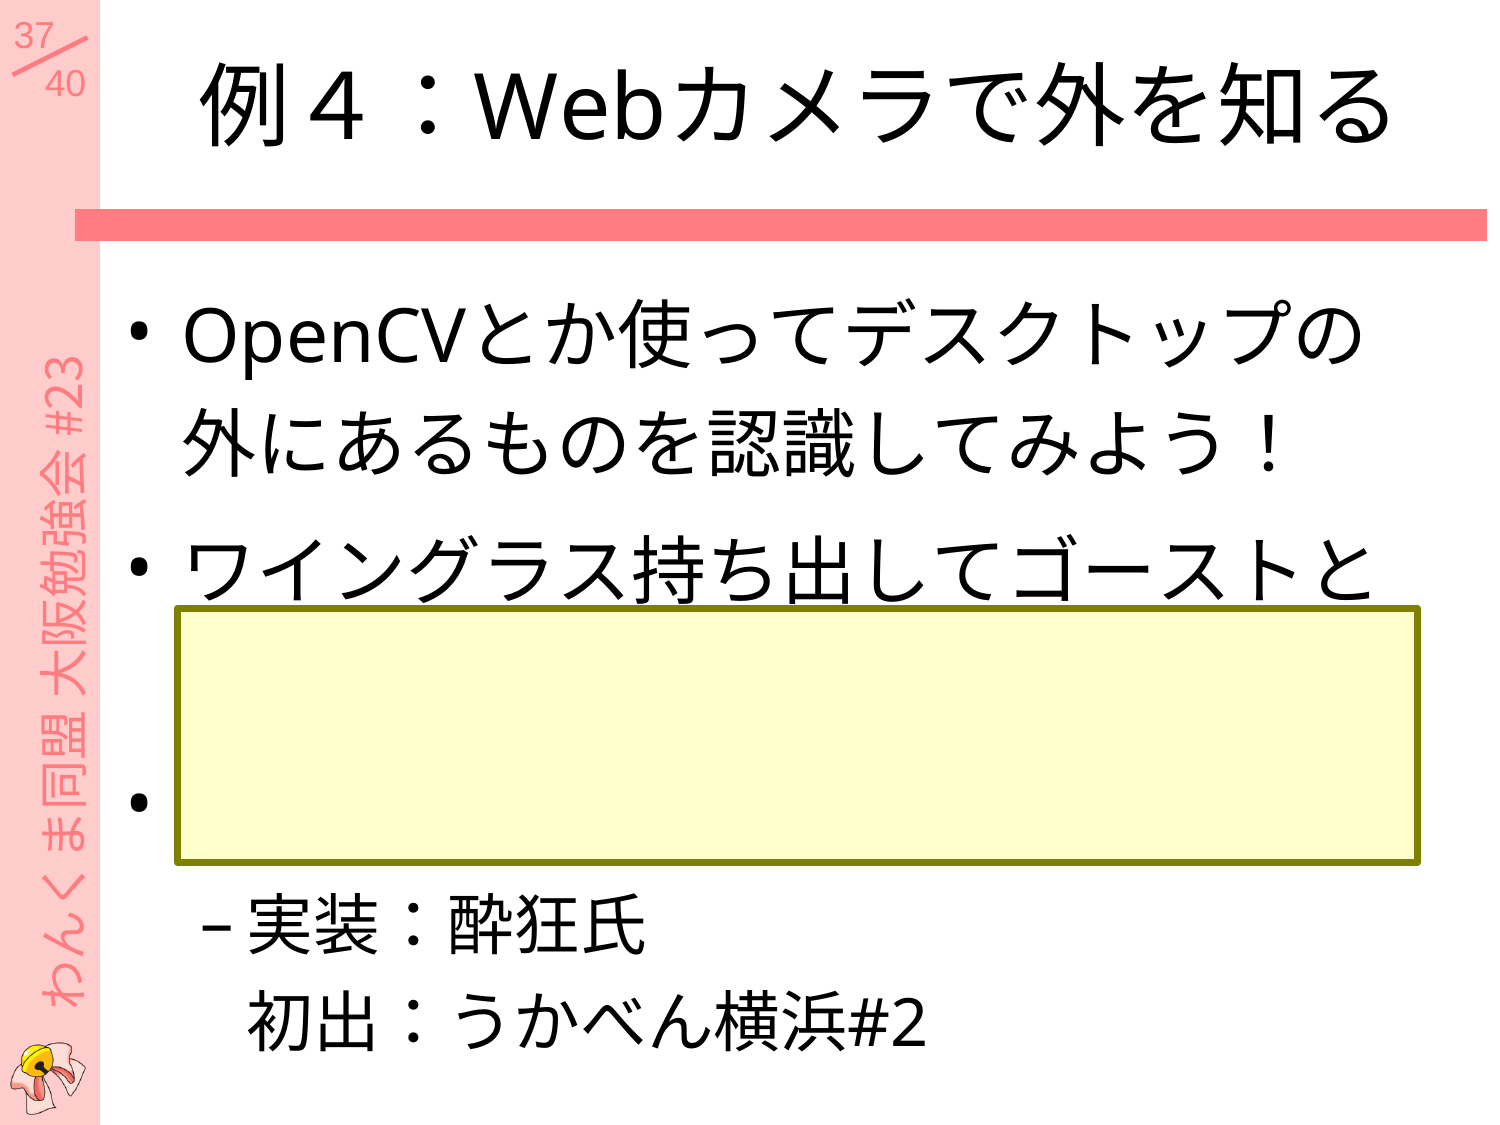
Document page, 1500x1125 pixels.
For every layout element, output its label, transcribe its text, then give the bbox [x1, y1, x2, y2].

picture [10, 1042, 86, 1115]
list OpenCVとか使ってデスクトップの 外にあるものを認識してみよう！ ワイングラス持ち出してゴーストと 乾杯するとかできたらいいな… 実はプロトタイプ作りかけてます。 実装：酔狂氏 初出：うかべん横浜#2 [125, 275, 1476, 1101]
title 例４：Webカメラで外を知る [125, 0, 1476, 226]
text_box [177, 608, 1418, 863]
